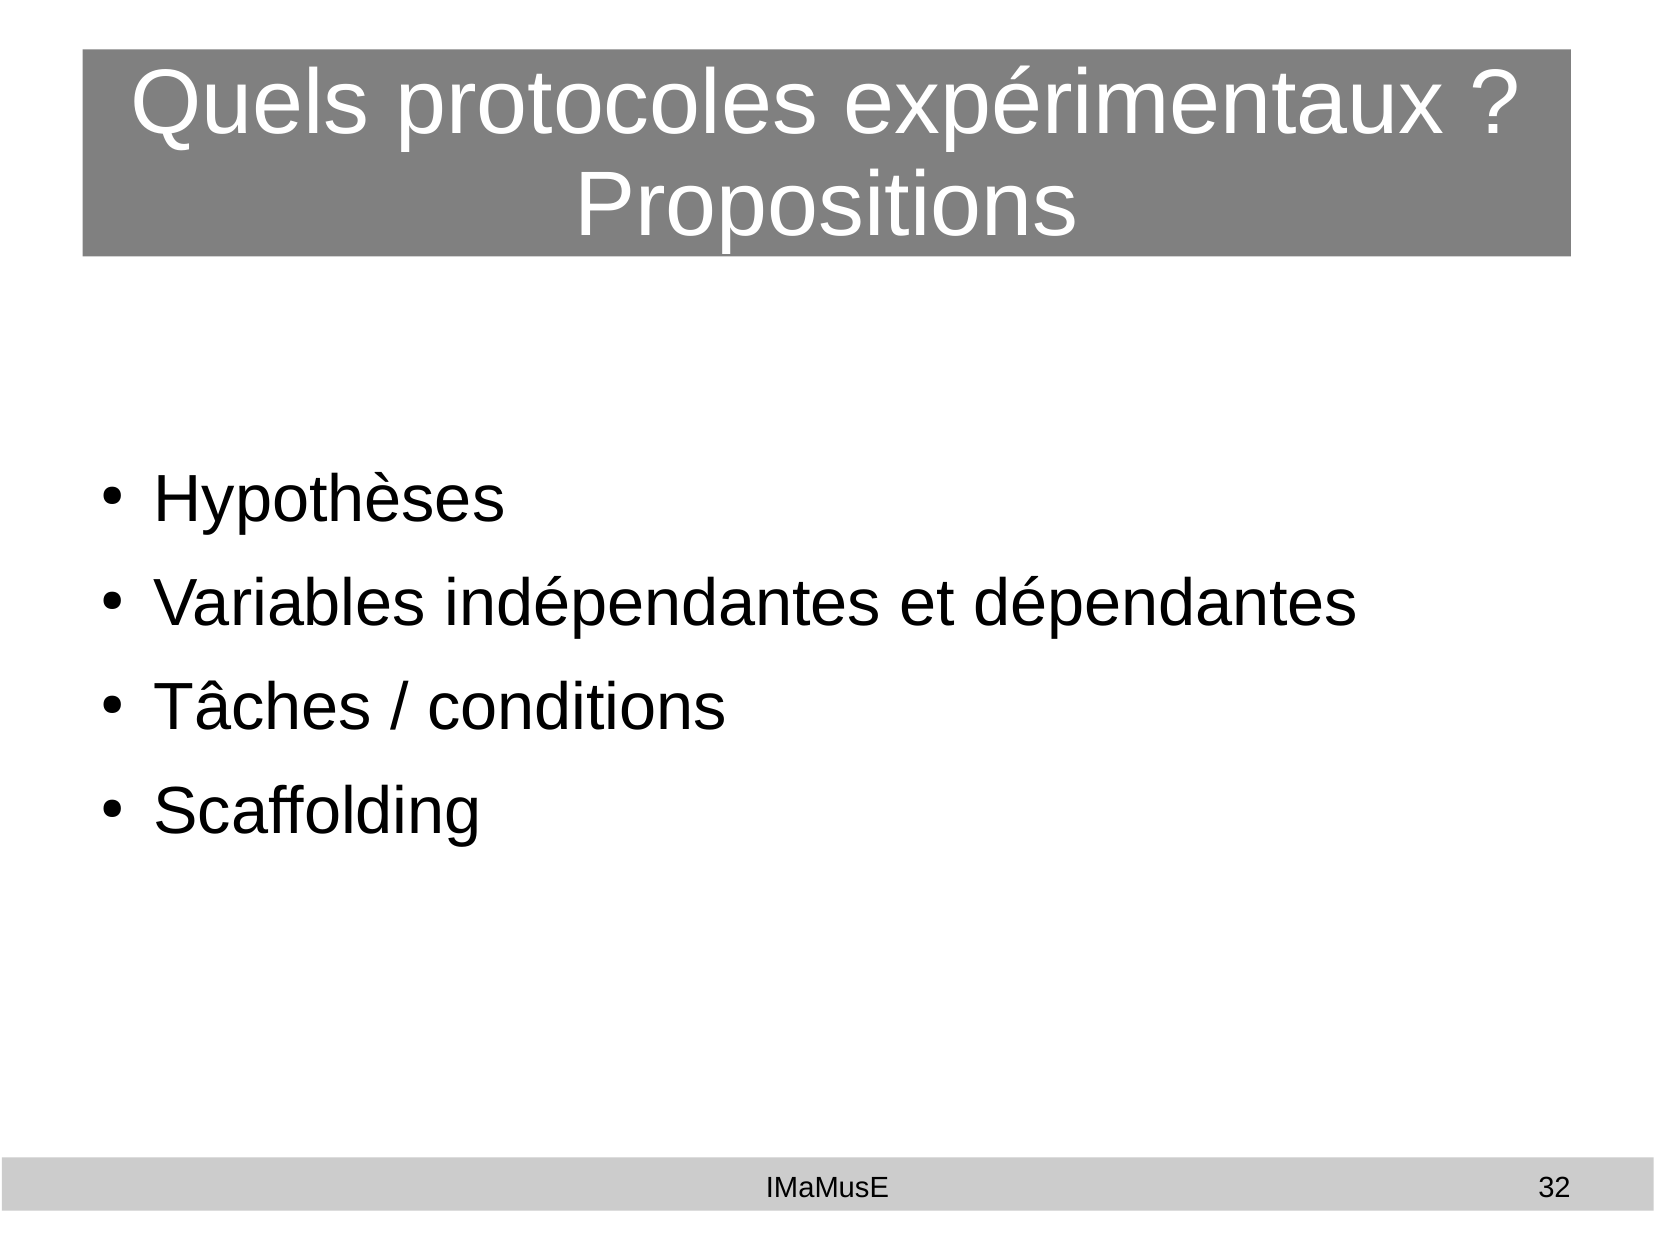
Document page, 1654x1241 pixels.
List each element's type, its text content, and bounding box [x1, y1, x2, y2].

list Hypothèses Variables indépendantes et dépendantes Tâches / conditions Scaffolding [82, 460, 1538, 1010]
title Quels protocoles expérimentaux ? Propositions [82, 49, 1571, 257]
